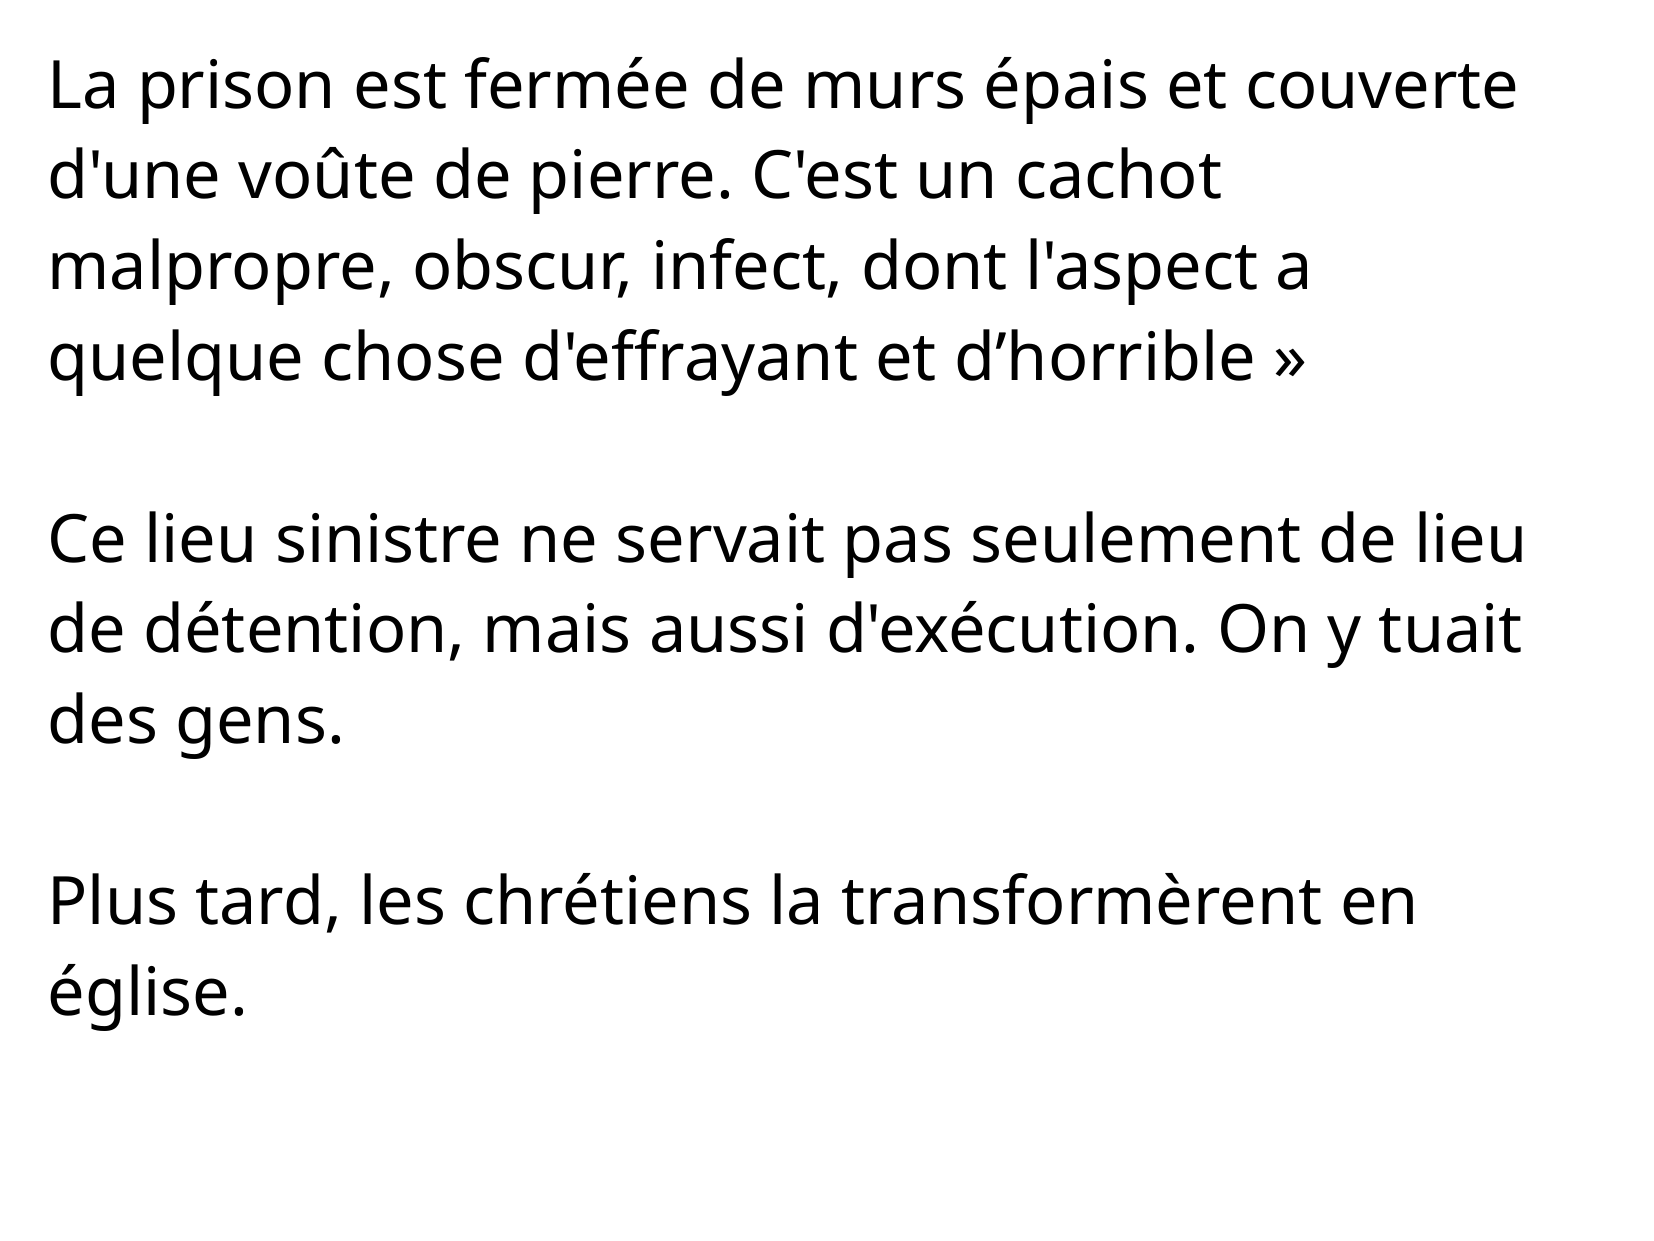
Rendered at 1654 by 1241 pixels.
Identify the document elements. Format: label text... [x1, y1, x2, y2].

text_box La prison est fermée de murs épais et couverte d'une voûte de pierre. C'est un cachot malpropre, obscur, infect, dont l'aspect a quelque chose d'effrayant et d’horrible » Ce lieu sinistre ne servait pas seulement de lieu de détention, mais aussi d'exécution. On y tuait des gens. Plus tard, les chrétiens la transformèrent en église. [32, 29, 1595, 1123]
